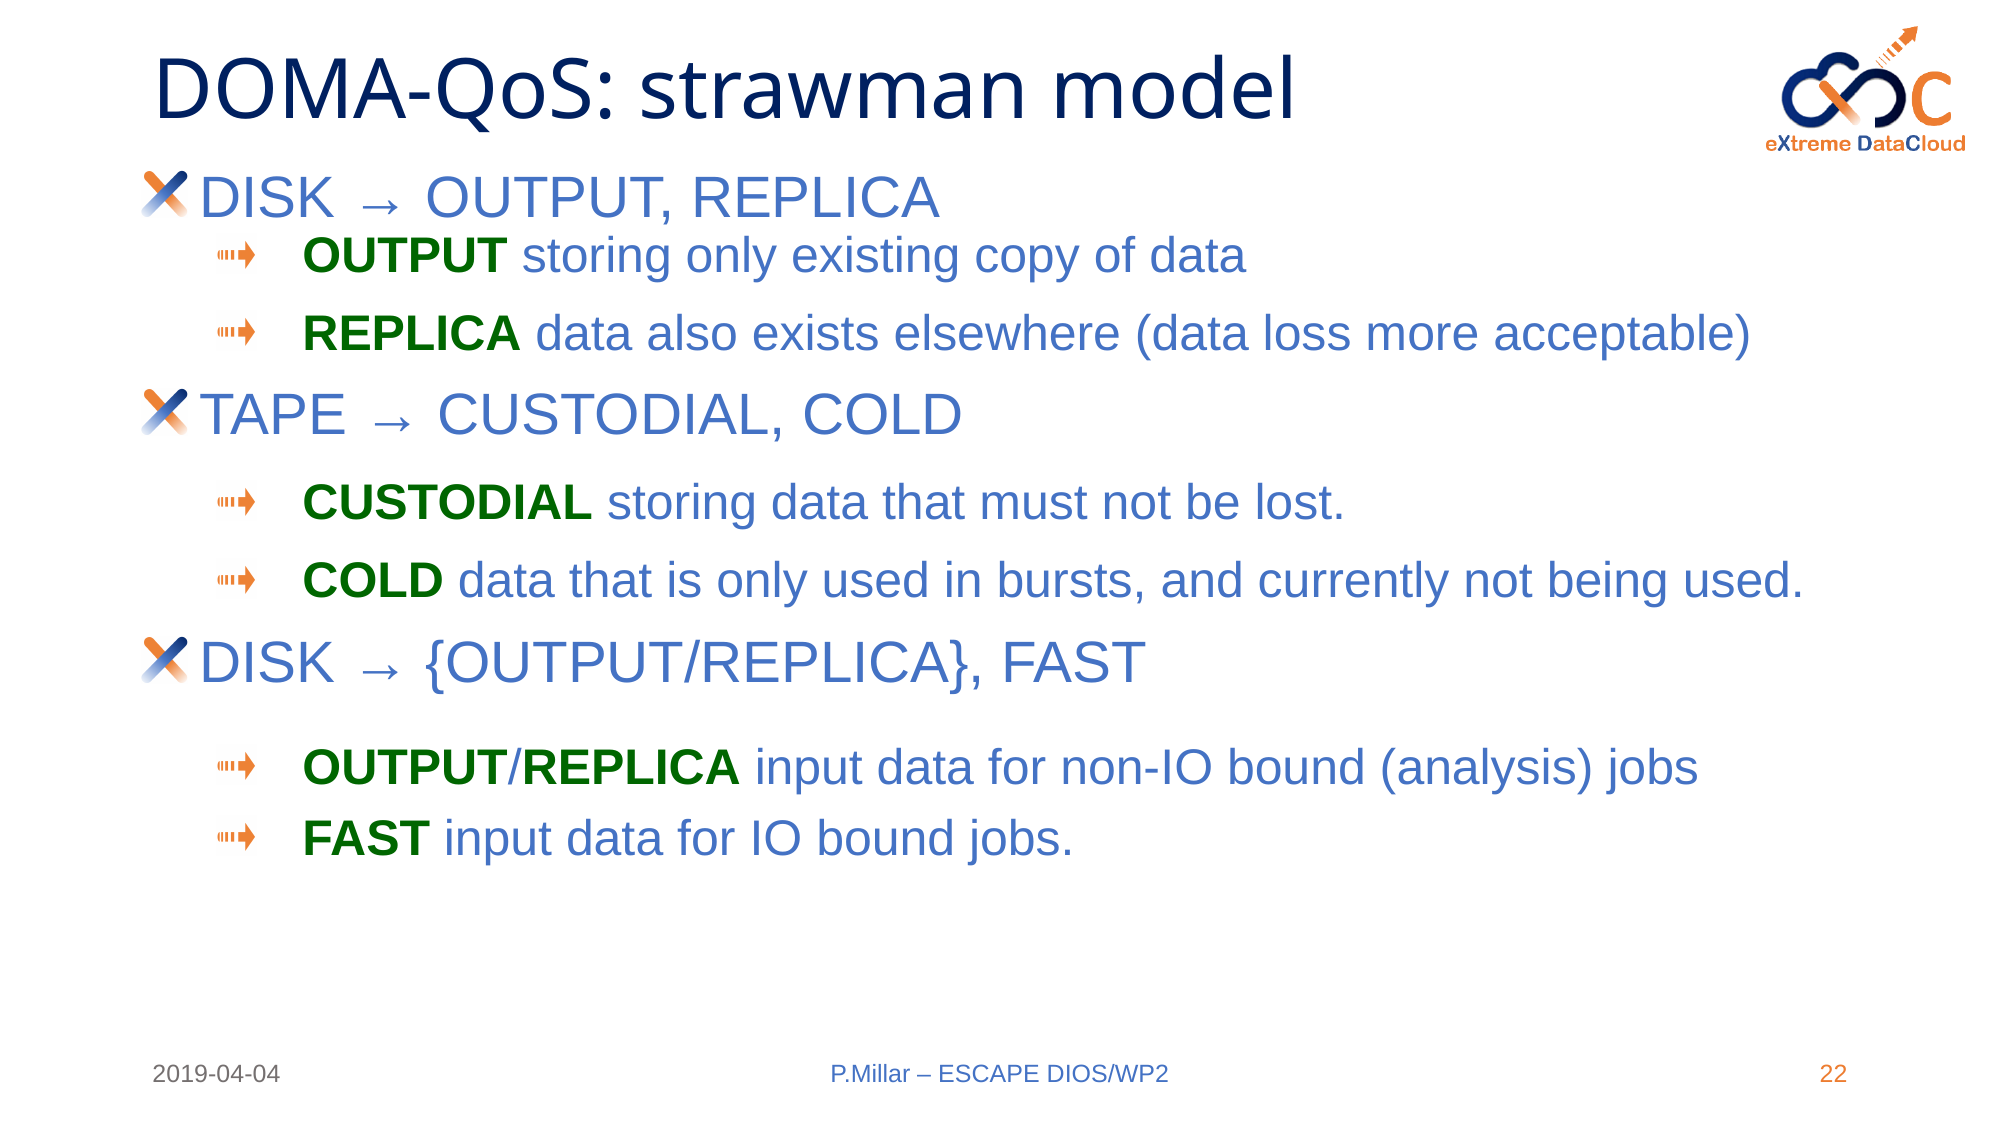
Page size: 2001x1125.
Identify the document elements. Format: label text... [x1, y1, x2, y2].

list DISK → OUTPUT, REPLICA OUTPUT storing only existing copy of data REPLICA data also exists elsewhere (data loss more acceptable) TAPE → CUSTODIAL, COLD CUSTODIAL storing data that must not be lost. COLD data that is only used in bursts, and currently not being used. DISK → {OUTPUT/REPLICA}, FAST OUTPUT/REPLICA input data for non-IO bound (analysis) jobs FAST input data for IO bound jobs. [126, 151, 1905, 1017]
slide_number <number> [1412, 1042, 1863, 1103]
title DOMA-QoS: strawman model [137, 18, 1777, 151]
footer P.Millar – ESCAPE DIOS/WP2 [662, 1042, 1338, 1103]
picture [1777, 18, 1985, 170]
slide_number 2019-04-04 [137, 1042, 588, 1103]
